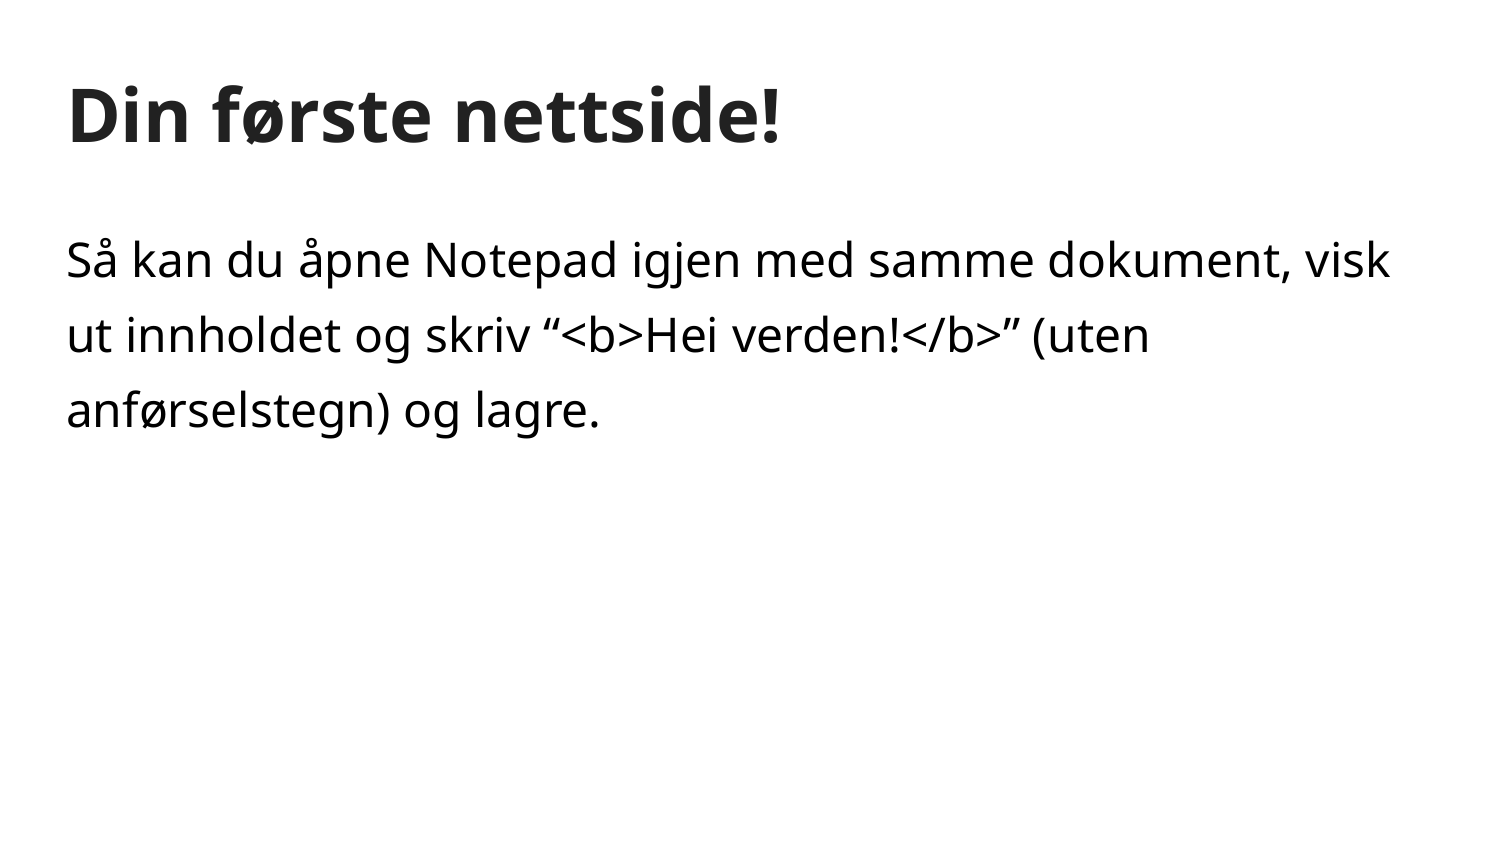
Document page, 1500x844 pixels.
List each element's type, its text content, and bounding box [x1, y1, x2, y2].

list Så kan du åpne Notepad igjen med samme dokument, visk ut innholdet og skriv “<b>Hei verden!</b>” (uten anførselstegn) og lagre. [51, 201, 1449, 750]
title Din første nettside! [51, 48, 1449, 180]
